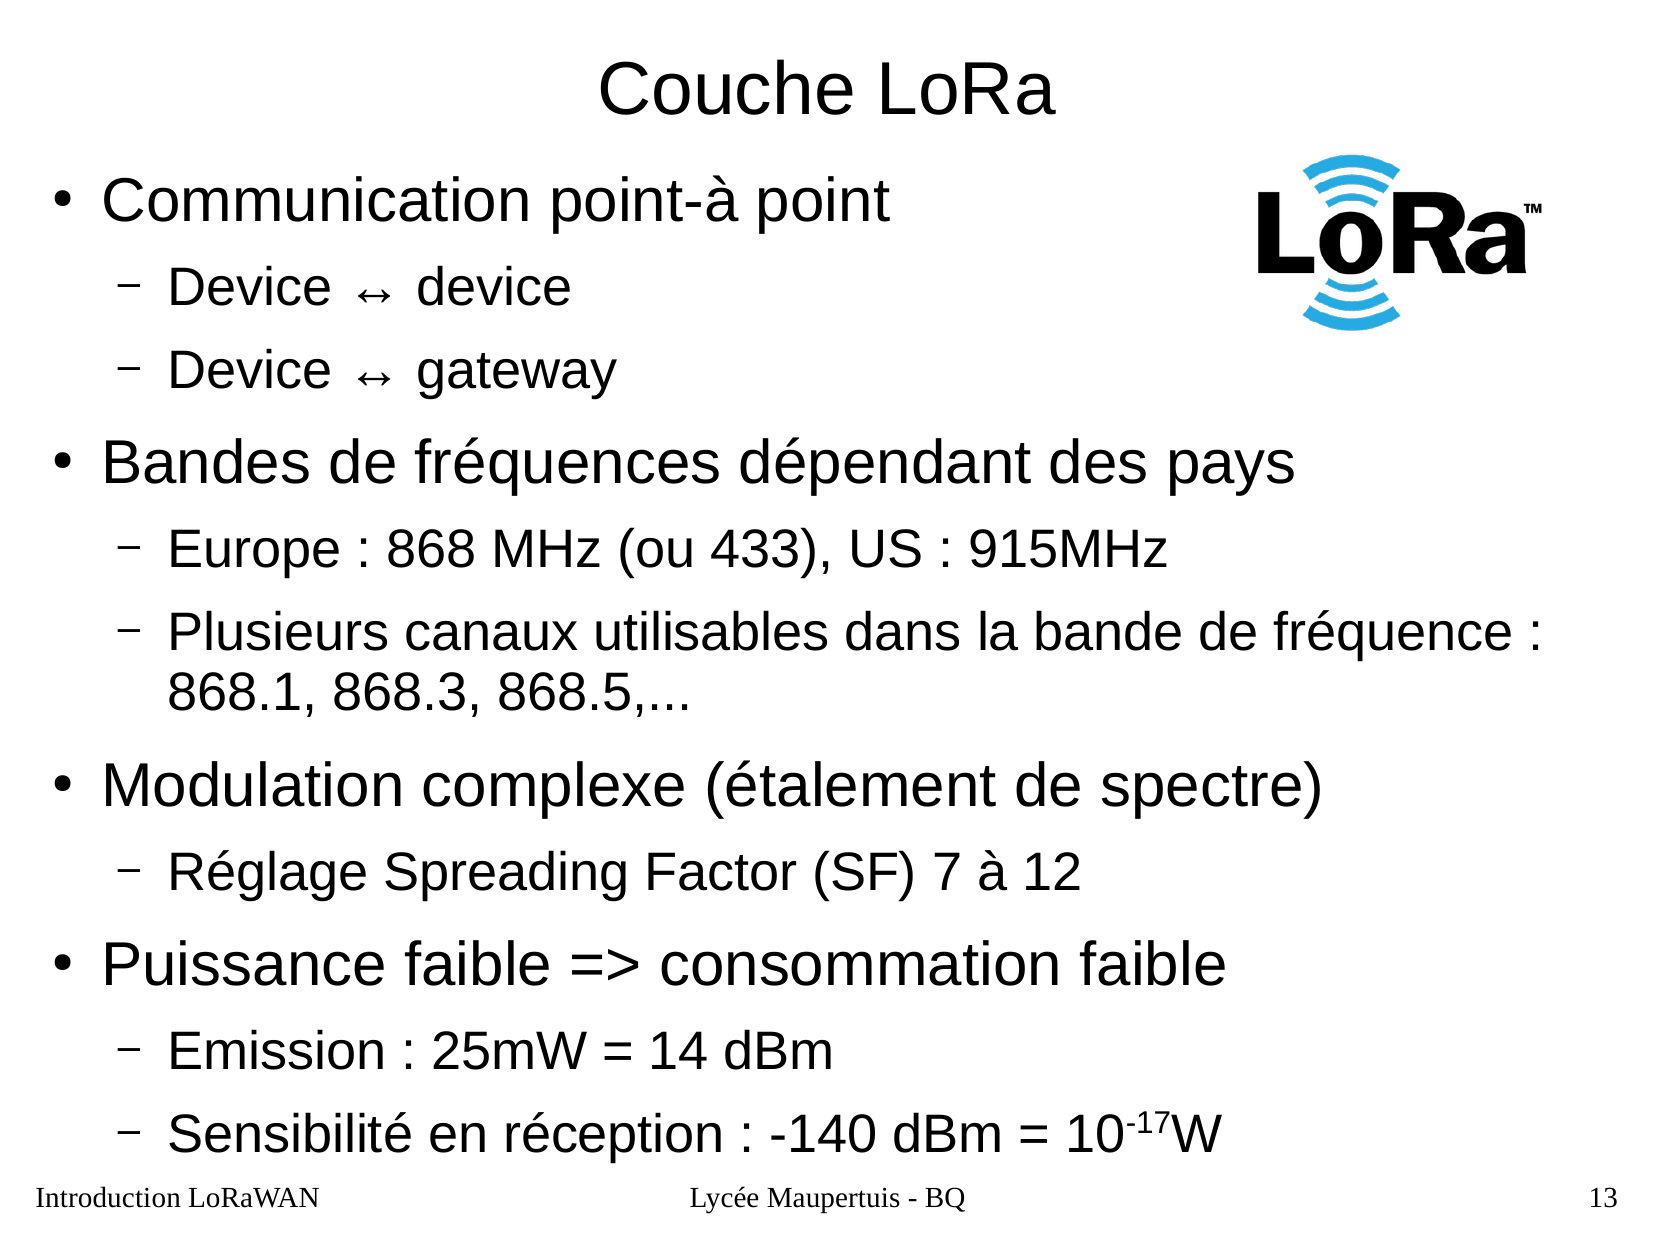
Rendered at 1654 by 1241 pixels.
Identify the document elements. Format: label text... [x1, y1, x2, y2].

title Couche LoRa [35, 35, 1619, 142]
picture [1145, 71, 1630, 414]
list Communication point-à point Device ↔ device Device ↔ gateway Bandes de fréquences dépendant des pays Europe : 868 MHz (ou 433), US : 915MHz Plusieurs canaux utilisables dans la bande de fréquence : 868.1, 868.3, 868.5,... Modulation complexe (étalement de spectre) Réglage Spreading Factor (SF) 7 à 12 Puissance faible => consommation faible Emission : 25mW = 14 dBm Sensibilité en réception : -140 dBm = 10-17W [35, 165, 1619, 1170]
